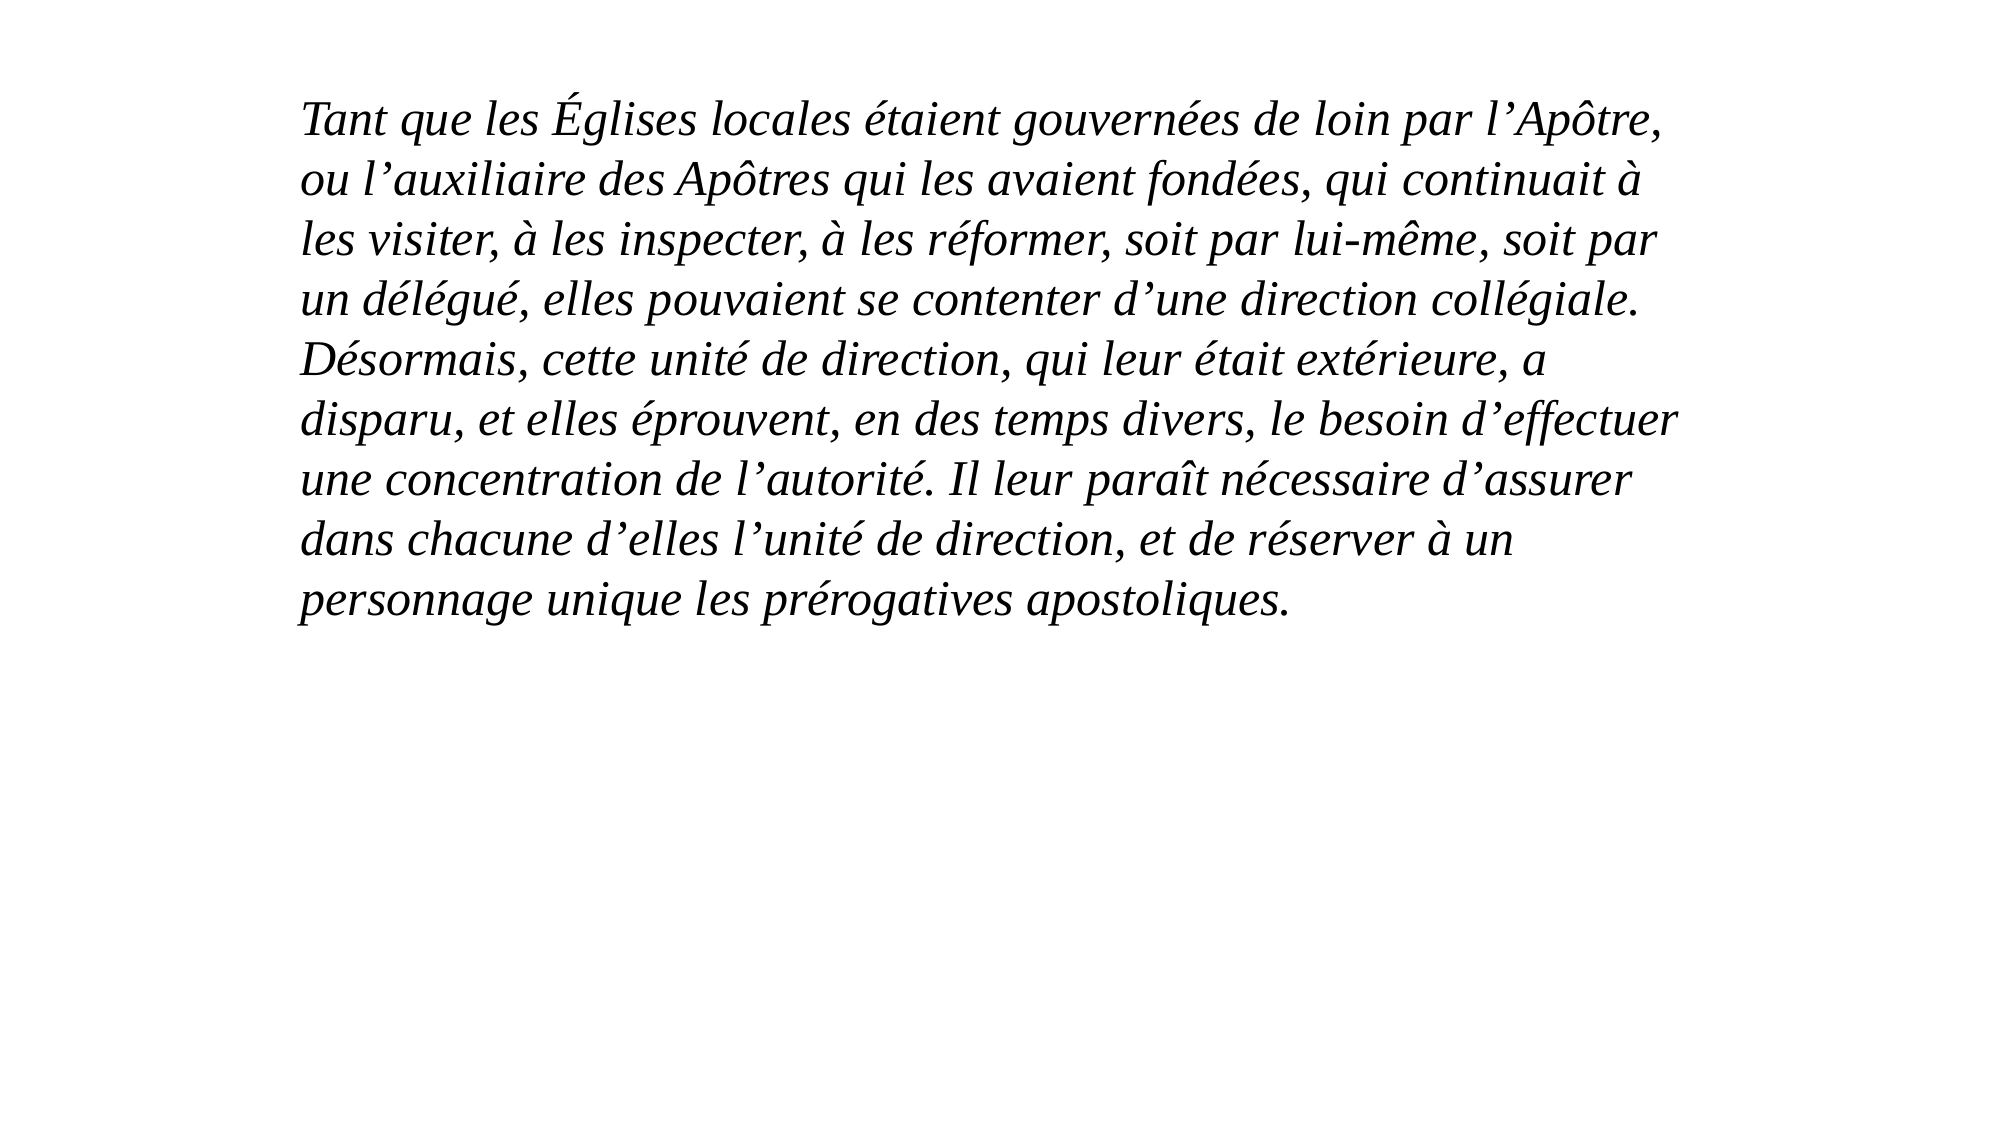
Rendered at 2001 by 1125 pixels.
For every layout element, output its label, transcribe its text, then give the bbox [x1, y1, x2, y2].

text_box Tant que les Églises locales étaient gouvernées de loin par l’Apôtre, ou l’auxiliaire des Apôtres qui les avaient fondées, qui continuait à les visiter, à les inspecter, à les réformer, soit par lui-même, soit par un délégué, elles pouvaient se contenter d’une direction collégiale. Désormais, cette unité de direction, qui leur était extérieure, a disparu, et elles éprouvent, en des temps divers, le besoin d’effectuer une concentration de l’autorité. Il leur paraît nécessaire d’assurer dans chacune d’elles l’unité de direction, et de réserver à un personnage unique les prérogatives apostoliques. [285, 78, 1715, 639]
